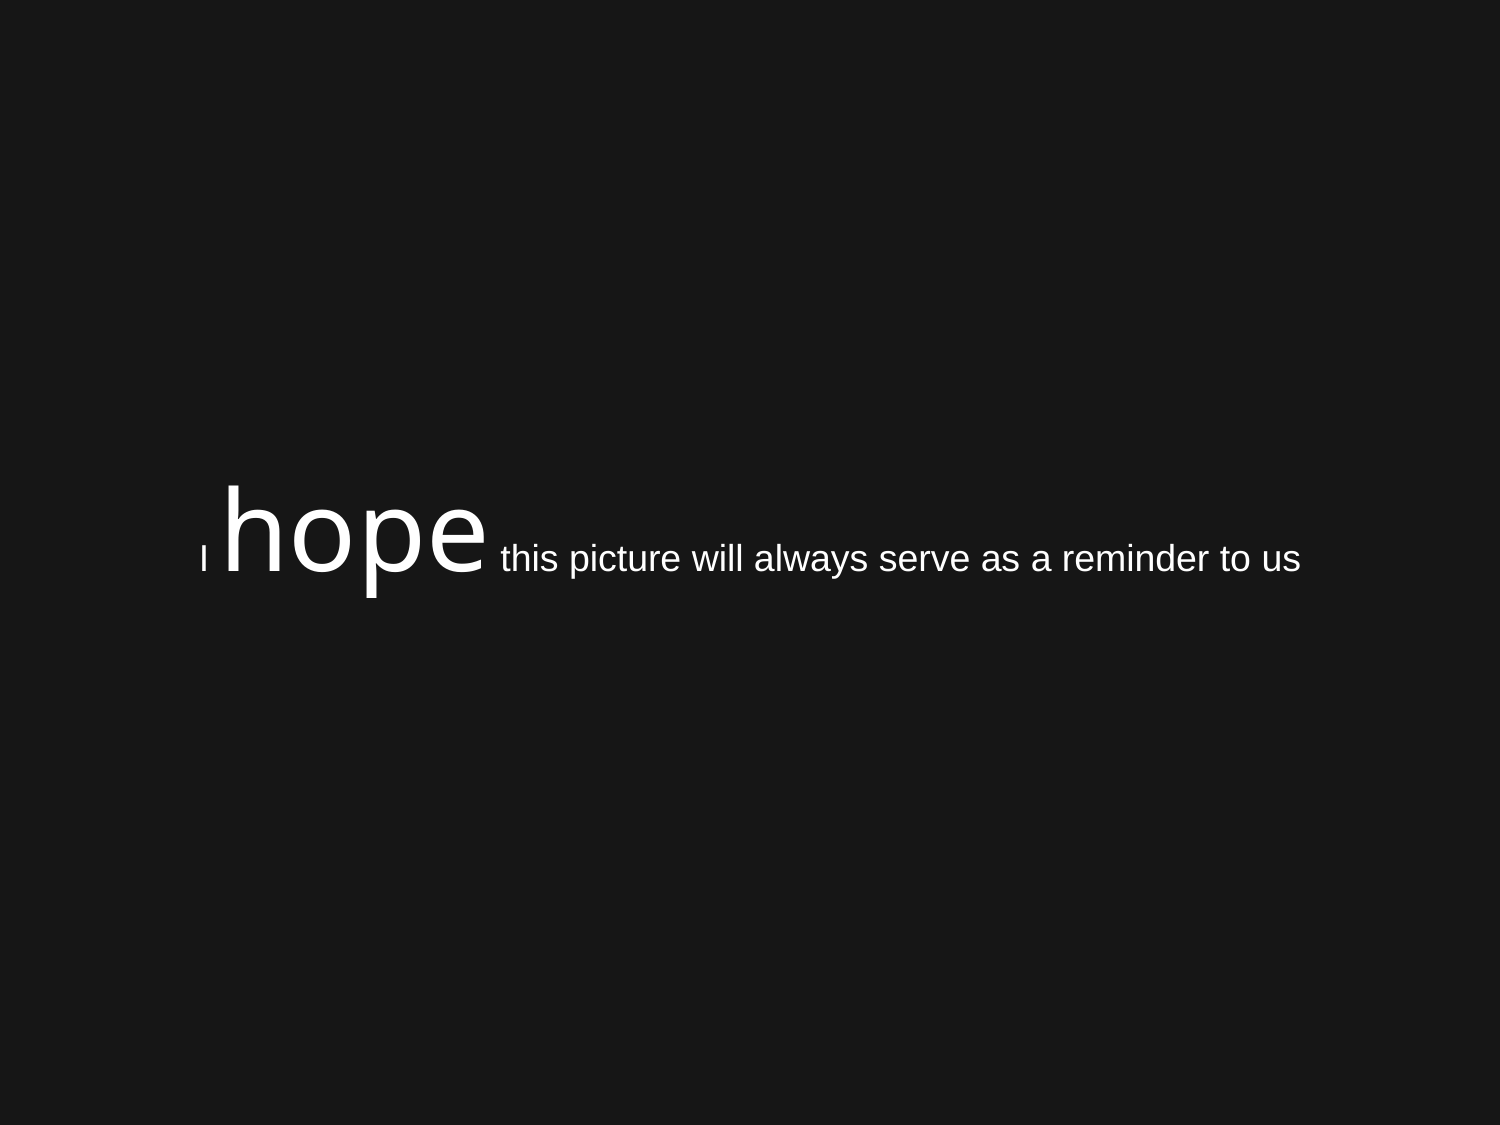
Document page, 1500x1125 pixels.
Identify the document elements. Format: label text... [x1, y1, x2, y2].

text_box I hope this picture will always serve as a reminder to us [0, 451, 1500, 602]
